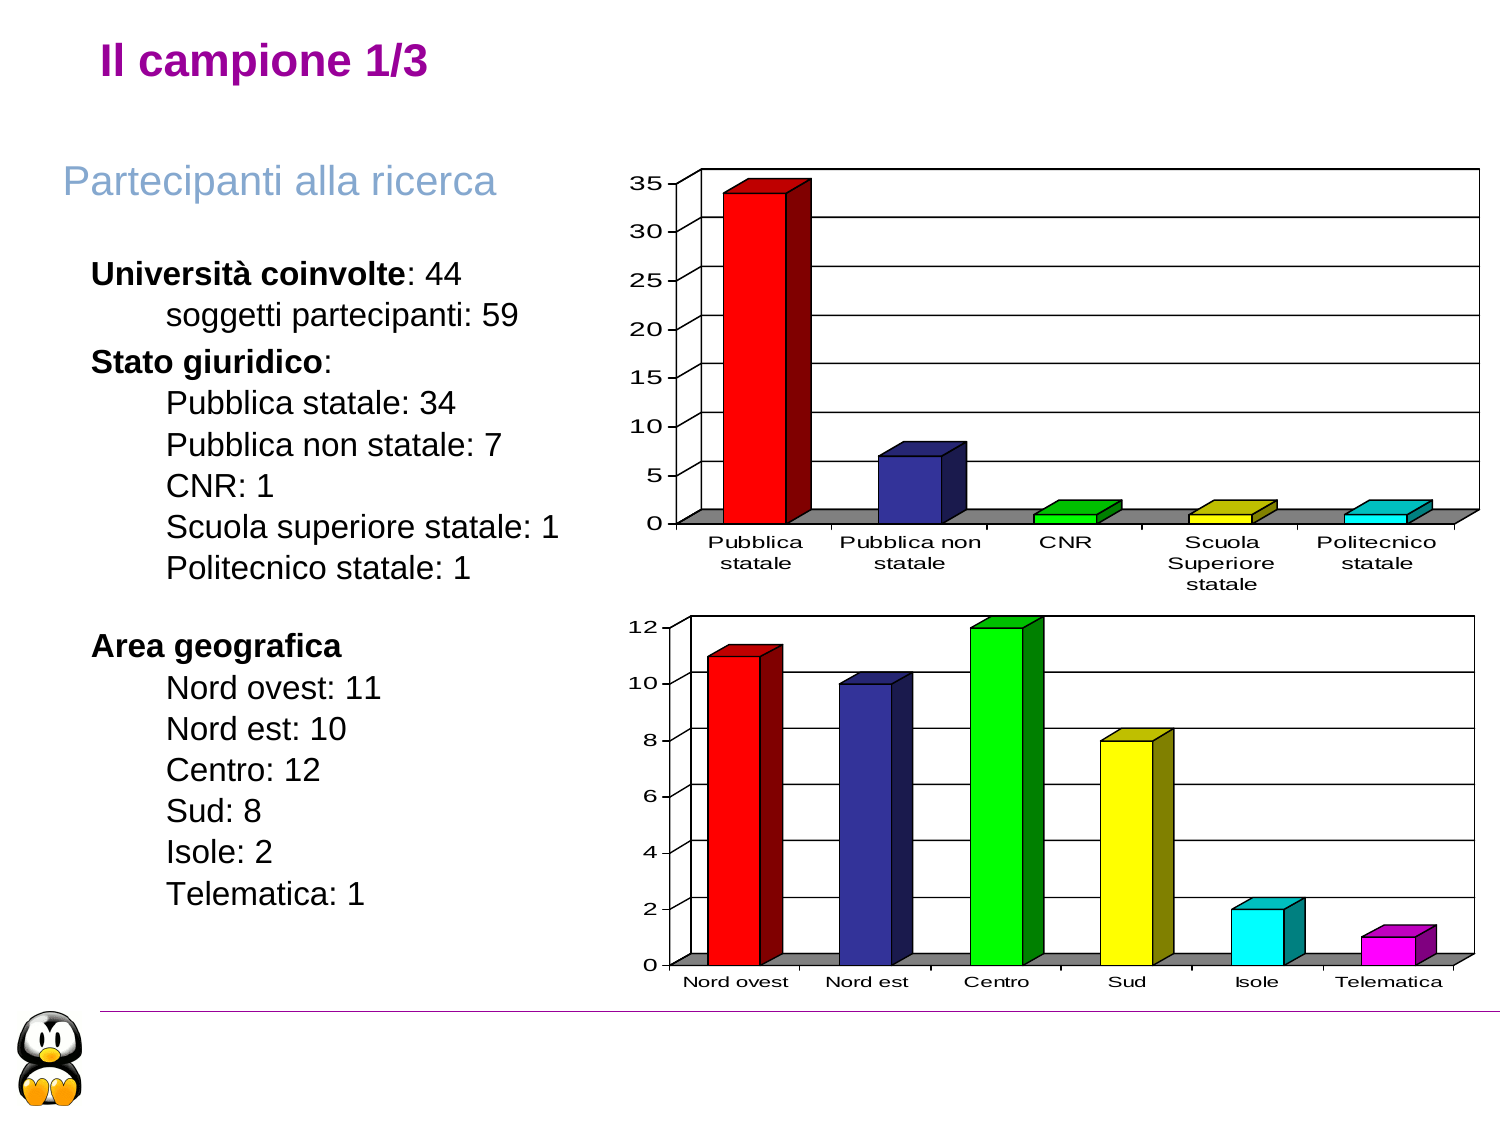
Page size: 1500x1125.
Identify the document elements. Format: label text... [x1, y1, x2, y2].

picture [17, 1011, 82, 1106]
chart [549, 160, 1500, 606]
text_box Partecipanti alla ricerca Università coinvolte: 44 soggetti partecipanti: 59 Stato giuridico: Pubblica statale: 34 Pubblica non statale: 7 CNR: 1 Scuola superiore statale: 1 Politecnico statale: 1 Area geografica Nord ovest: 11 Nord est: 10 Centro: 12 Sud: 8 Isole: 2 Telematica: 1 [0, 155, 626, 945]
chart [596, 607, 1500, 1000]
title Il campione 1/3 [99, 35, 1075, 149]
